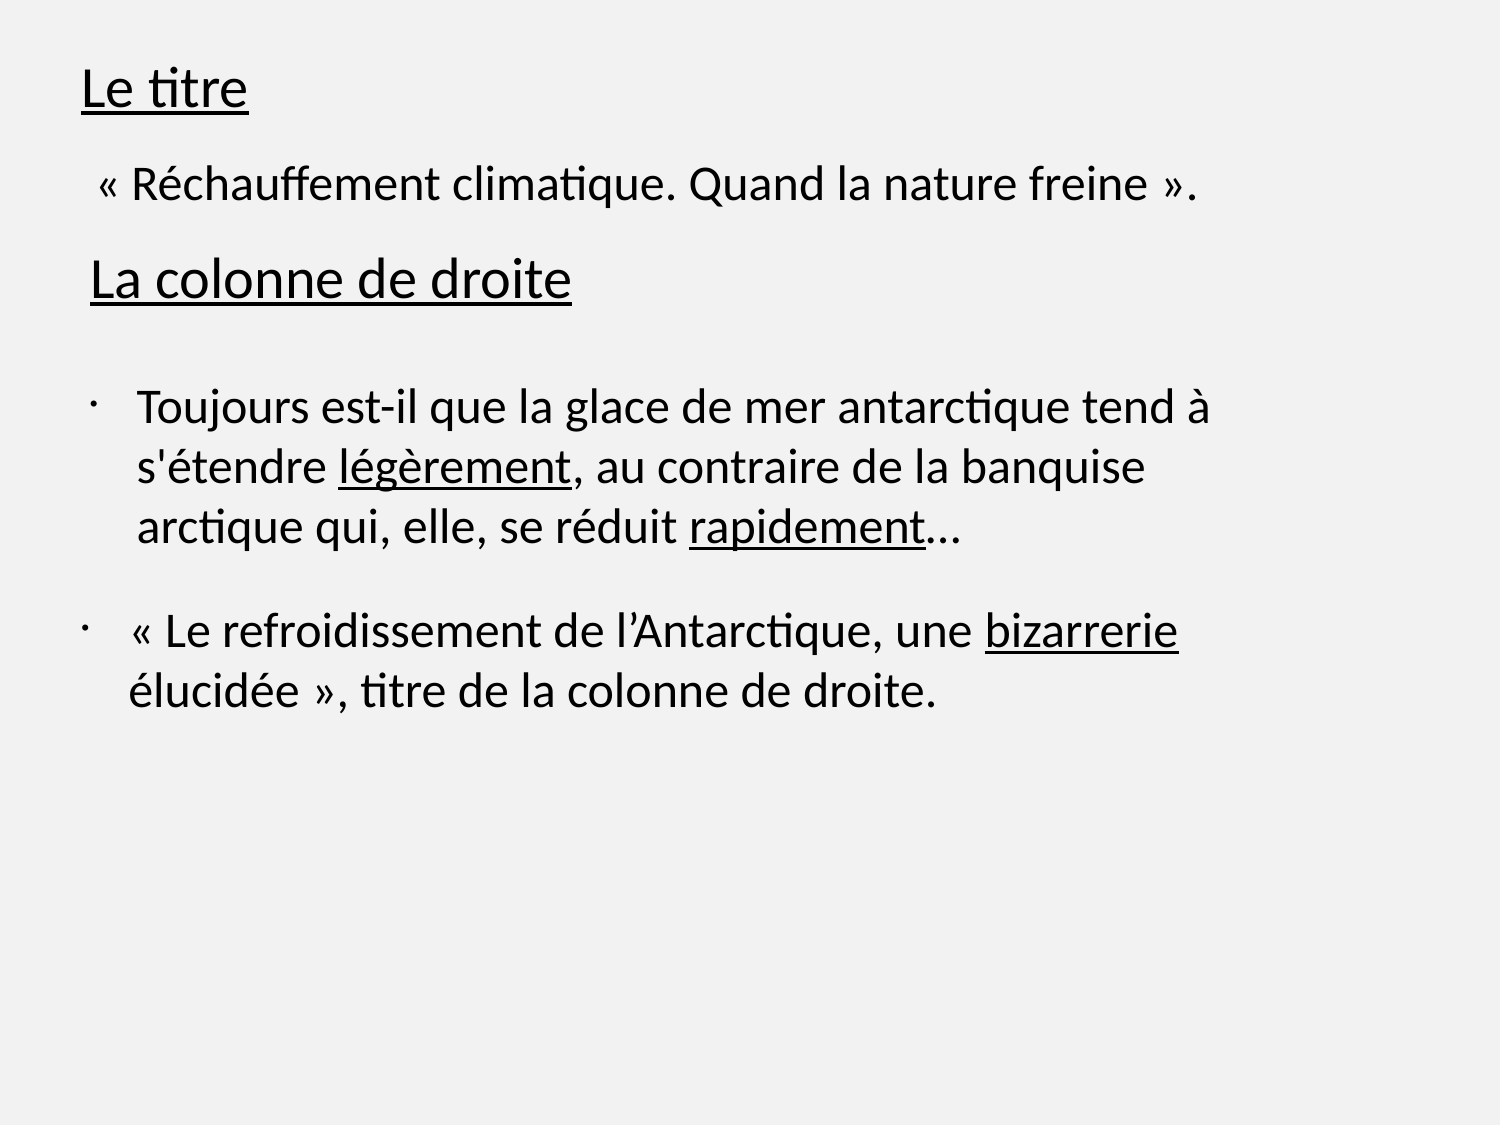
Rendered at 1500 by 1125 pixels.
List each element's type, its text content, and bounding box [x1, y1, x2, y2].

text_box Toujours est-il que la glace de mer antarctique tend à s'étendre légèrement, au contraire de la banquise arctique qui, elle, se réduit rapidement… [74, 366, 1289, 622]
text_box « Le refroidissement de l’Antarctique, une bizarrerie élucidée », titre de la colonne de droite. [66, 590, 1243, 726]
text_box La colonne de droite [74, 240, 1425, 375]
list Le titre « Réchauffement climatique. Quand la nature freine ». [66, 49, 1417, 226]
